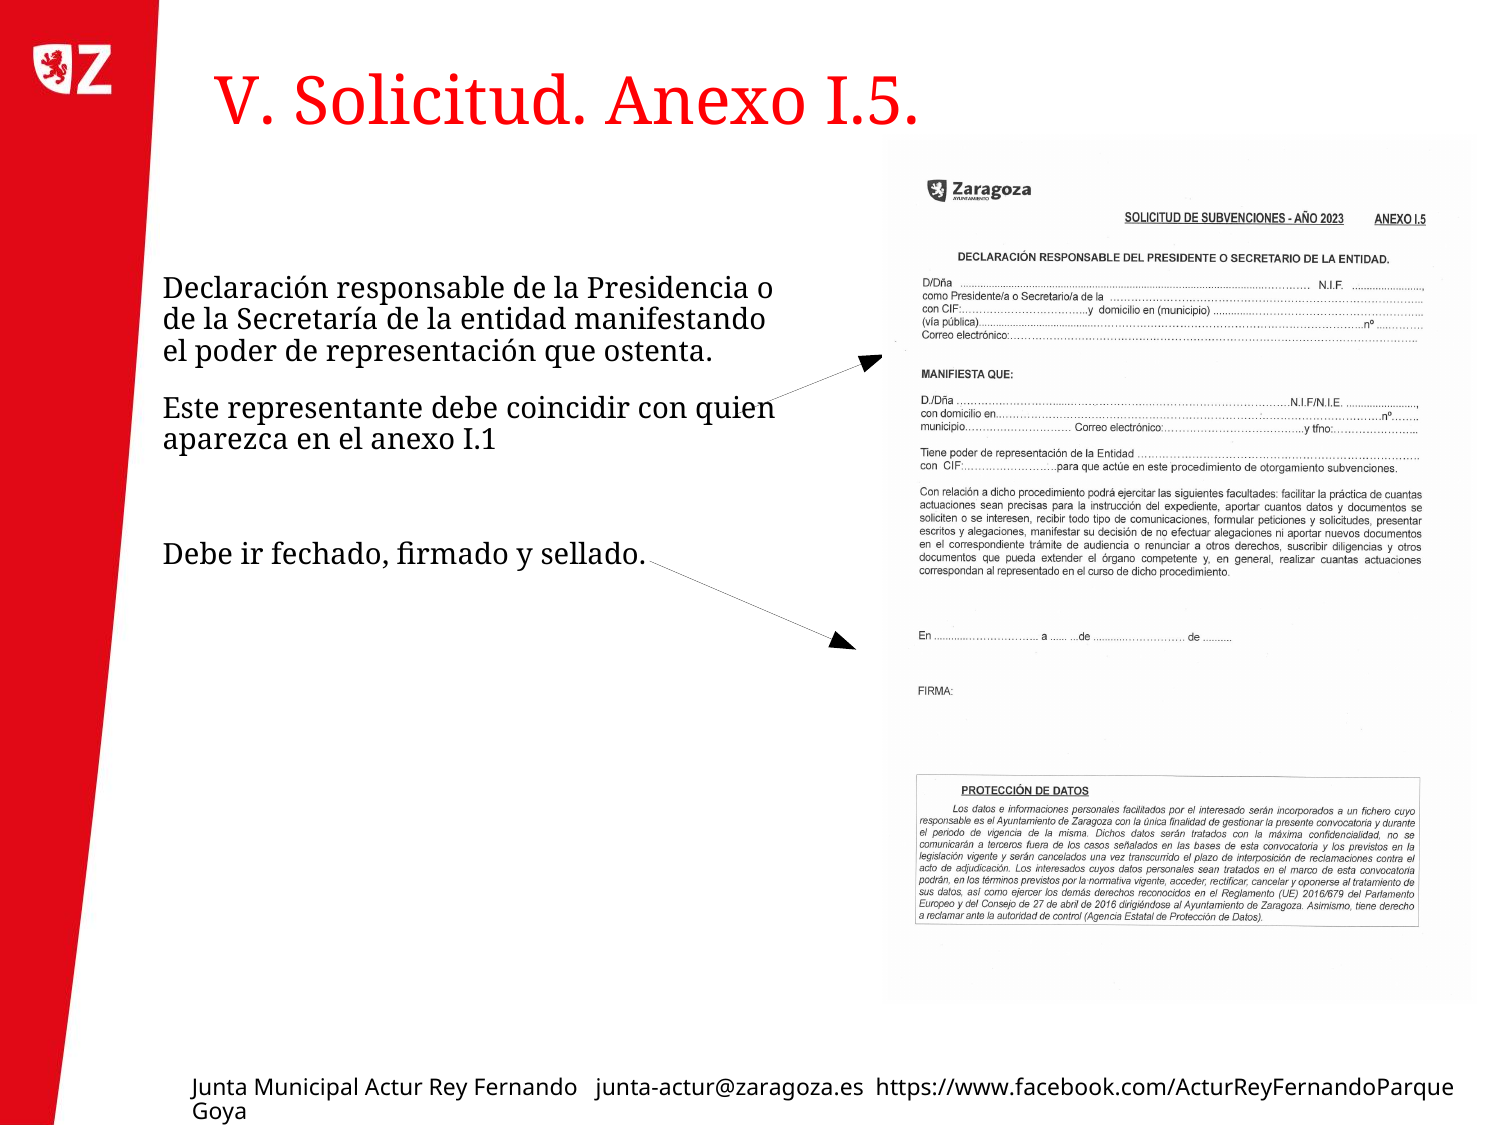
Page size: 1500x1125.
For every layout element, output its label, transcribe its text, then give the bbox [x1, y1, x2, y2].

picture [882, 134, 1477, 1004]
text_box Declaración responsable de la Presidencia o de la Secretaría de la entidad manifestando el poder de representación que ostenta. Este representante debe coincidir con quien aparezca en el anexo I.1 Debe ir fechado, firmado y sellado. [147, 265, 798, 886]
text_box V. Solicitud. Anexo I.5. [199, 49, 1413, 146]
picture [0, 0, 160, 1125]
